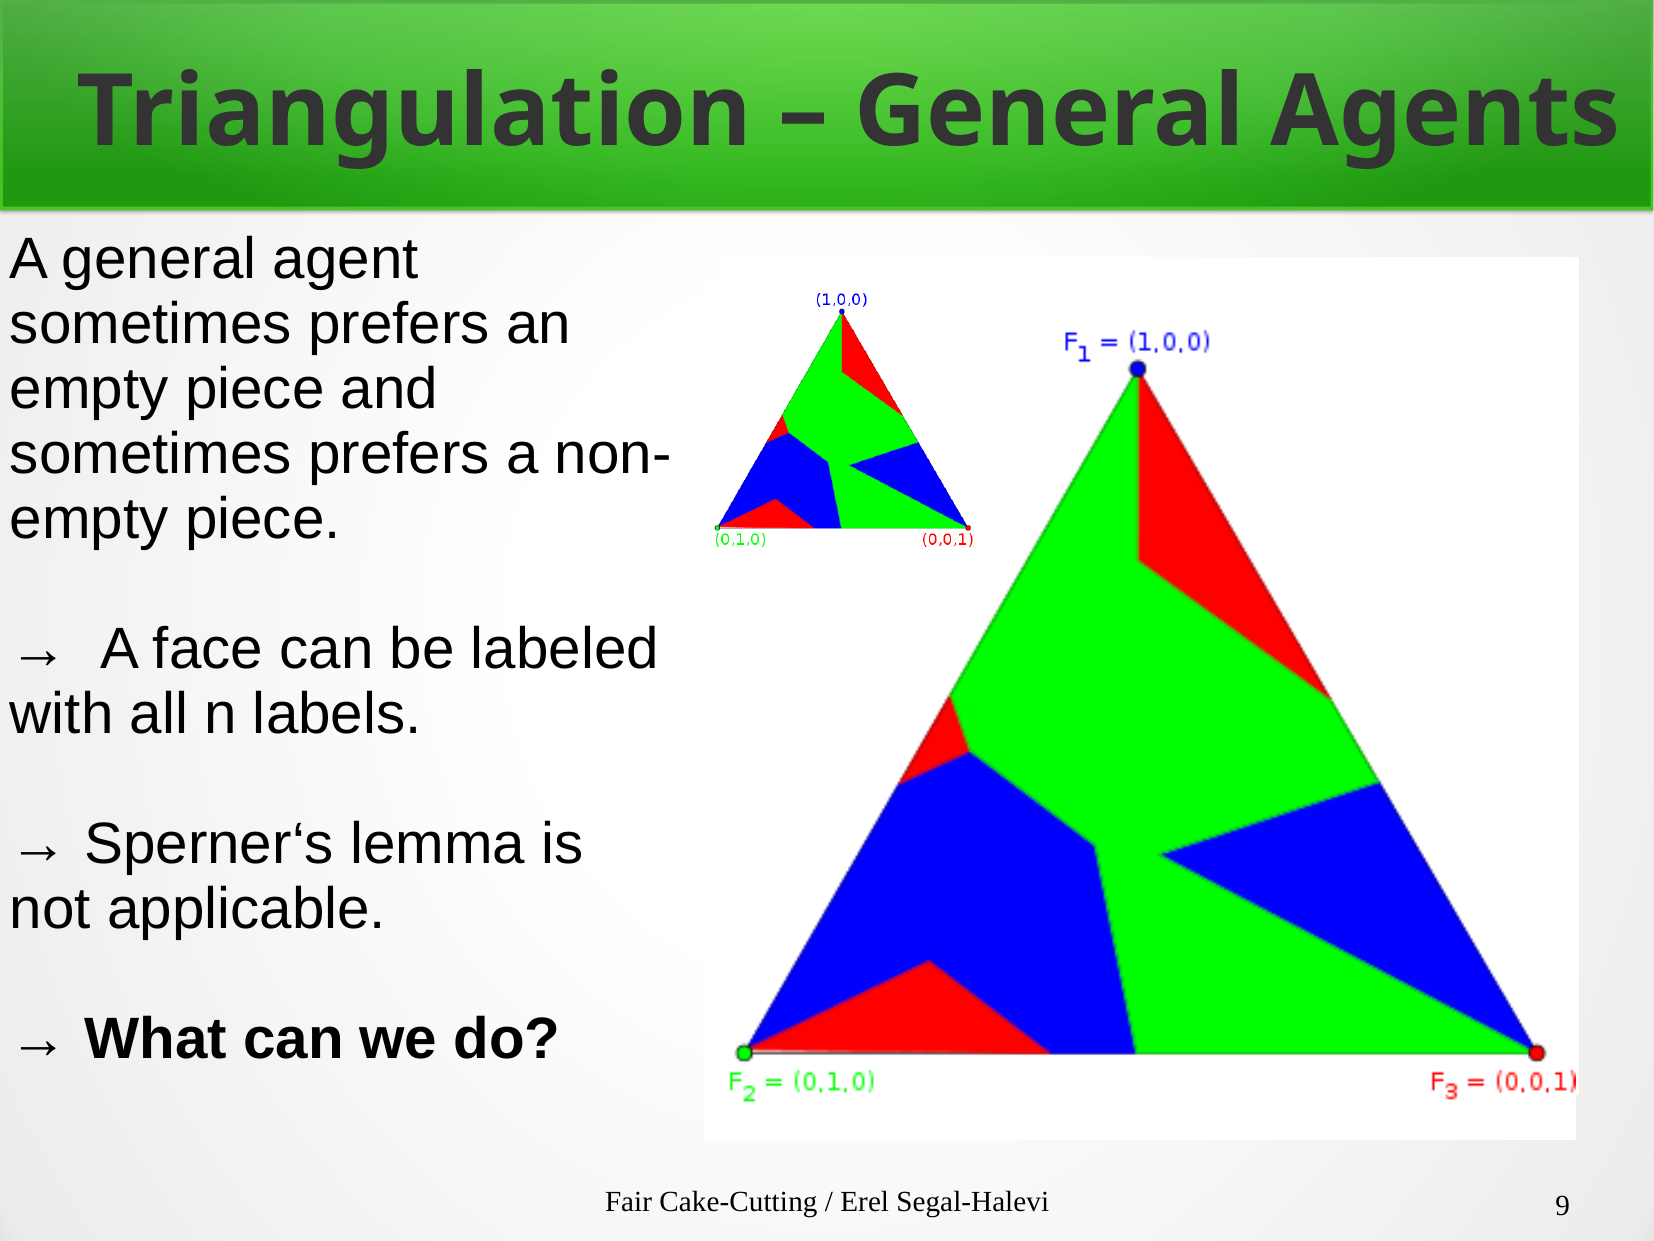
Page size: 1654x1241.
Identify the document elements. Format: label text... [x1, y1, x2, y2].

text_box A general agent sometimes prefers an empty piece and sometimes prefers a non-empty piece. → A face can be labeled with all n labels. → Sperner‘s lemma is not applicable. → What can we do? [0, 218, 706, 1237]
picture [704, 257, 1579, 1141]
title Triangulation – General Agents [45, 0, 1654, 219]
